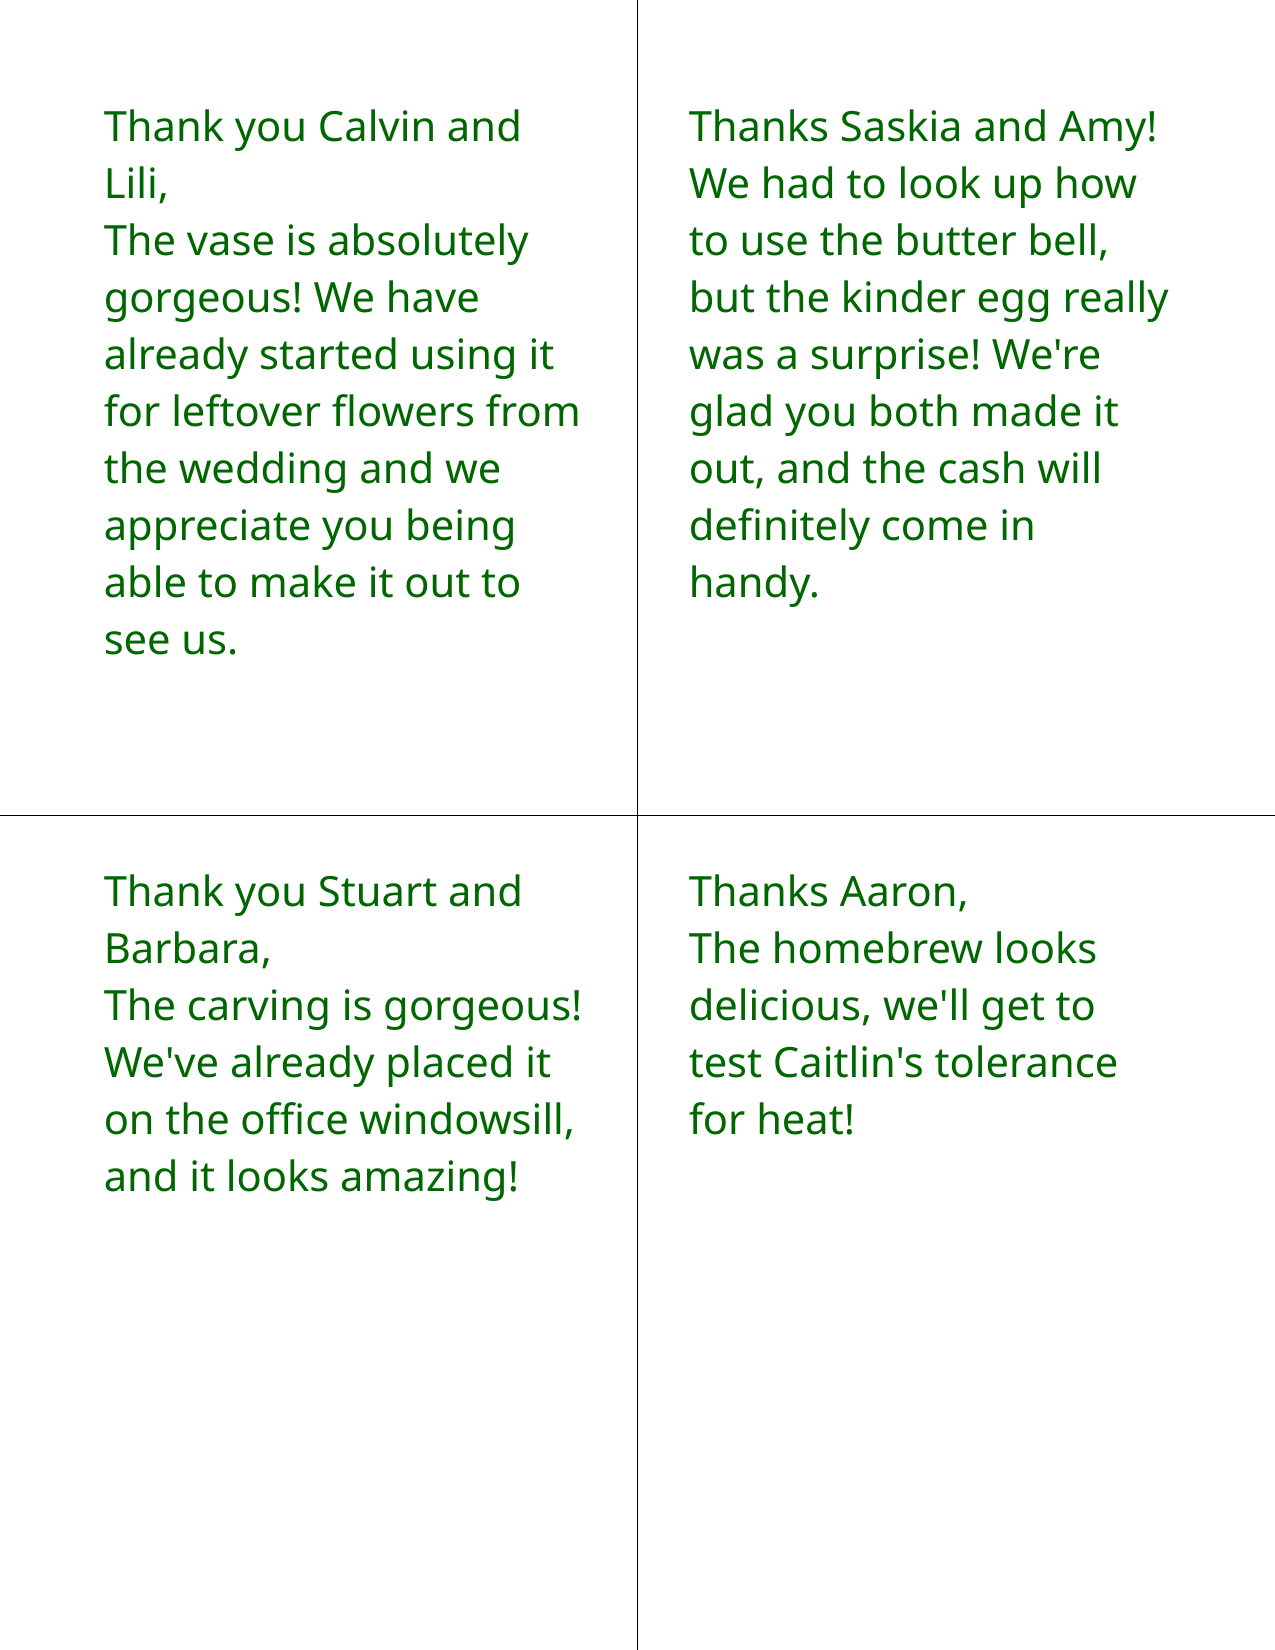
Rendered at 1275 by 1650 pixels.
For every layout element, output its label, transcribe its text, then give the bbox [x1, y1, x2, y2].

text_box Thanks Saskia and Amy! We had to look up how to use the butter bell, but the kinder egg really was a surprise! We're glad you both made it out, and the cash will definitely come in handy. [674, 89, 1185, 780]
text_box Thank you Stuart and Barbara, The carving is gorgeous! We've already placed it on the office windowsill, and it looks amazing! [89, 854, 600, 1545]
text_box Thank you Calvin and Lili, The vase is absolutely gorgeous! We have already started using it for leftover flowers from the wedding and we appreciate you being able to make it out to see us. [89, 89, 600, 780]
text_box Thanks Aaron, The homebrew looks delicious, we'll get to test Caitlin's tolerance for heat! [674, 854, 1185, 1545]
